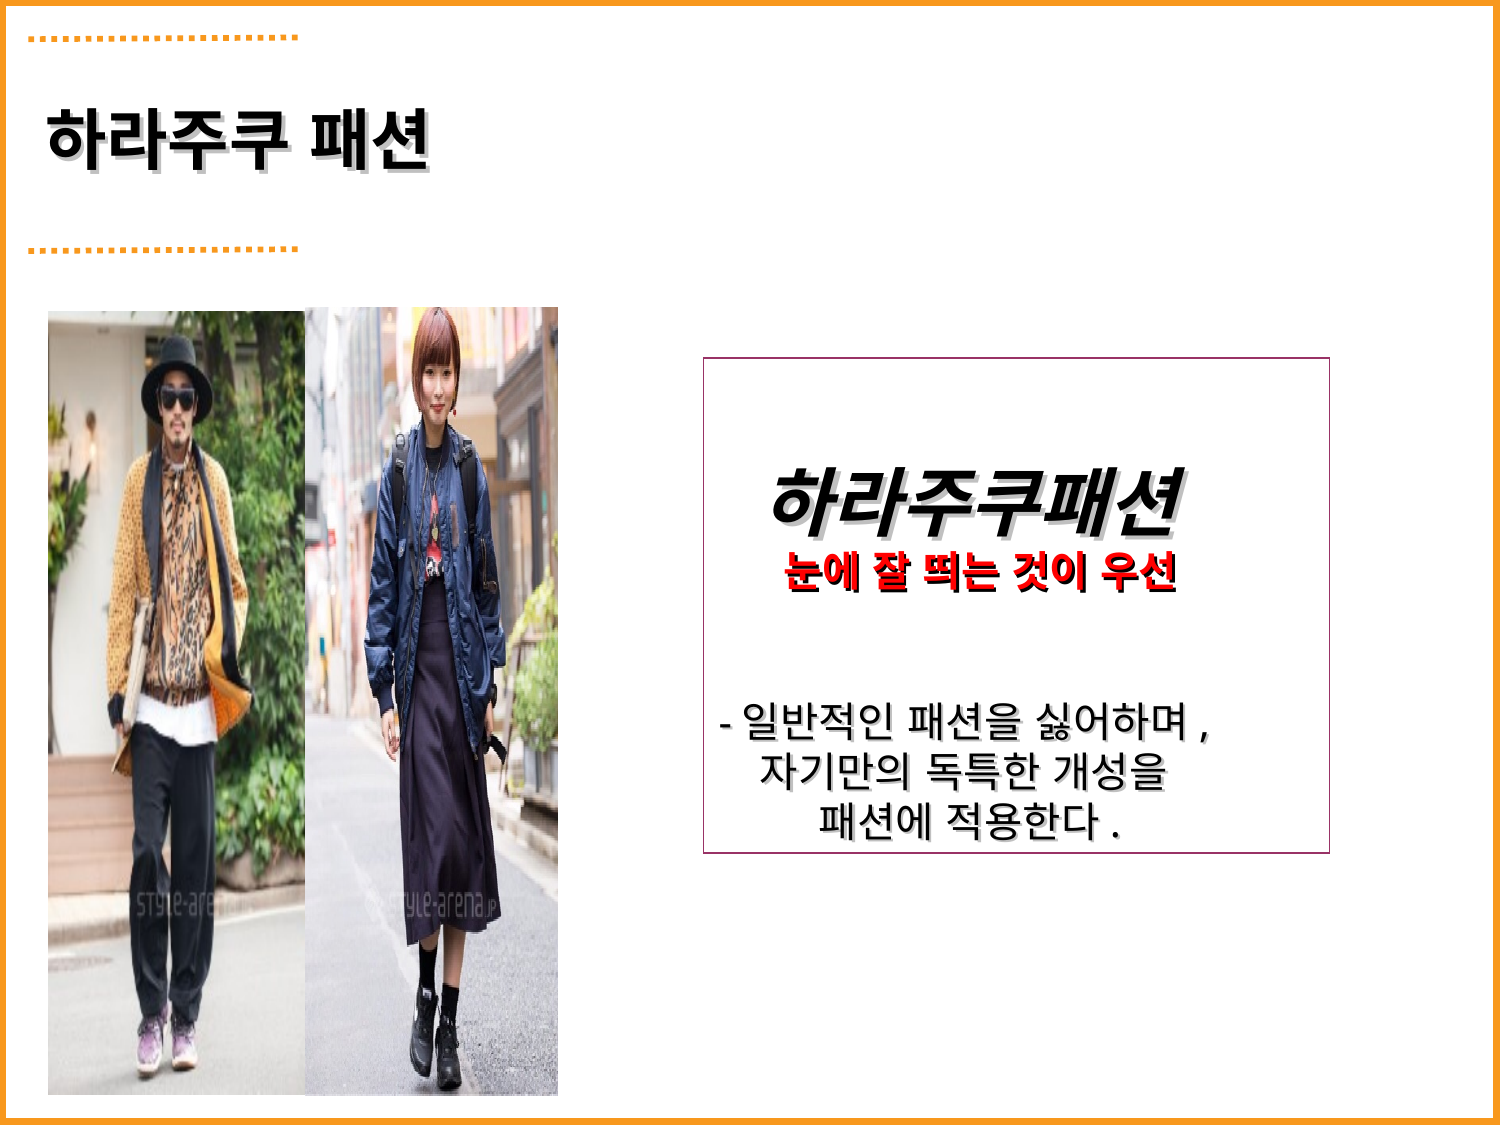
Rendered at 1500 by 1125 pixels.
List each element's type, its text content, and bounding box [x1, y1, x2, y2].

picture [48, 307, 558, 1096]
text_box 하라주쿠 패션 [30, 78, 633, 207]
text_box 하라주쿠패션 눈에 잘 띄는 것이 우선 -일반적인 패션을 싫어하며, 자기만의 독특한 개성을 패션에 적용한다. [703, 358, 1330, 853]
